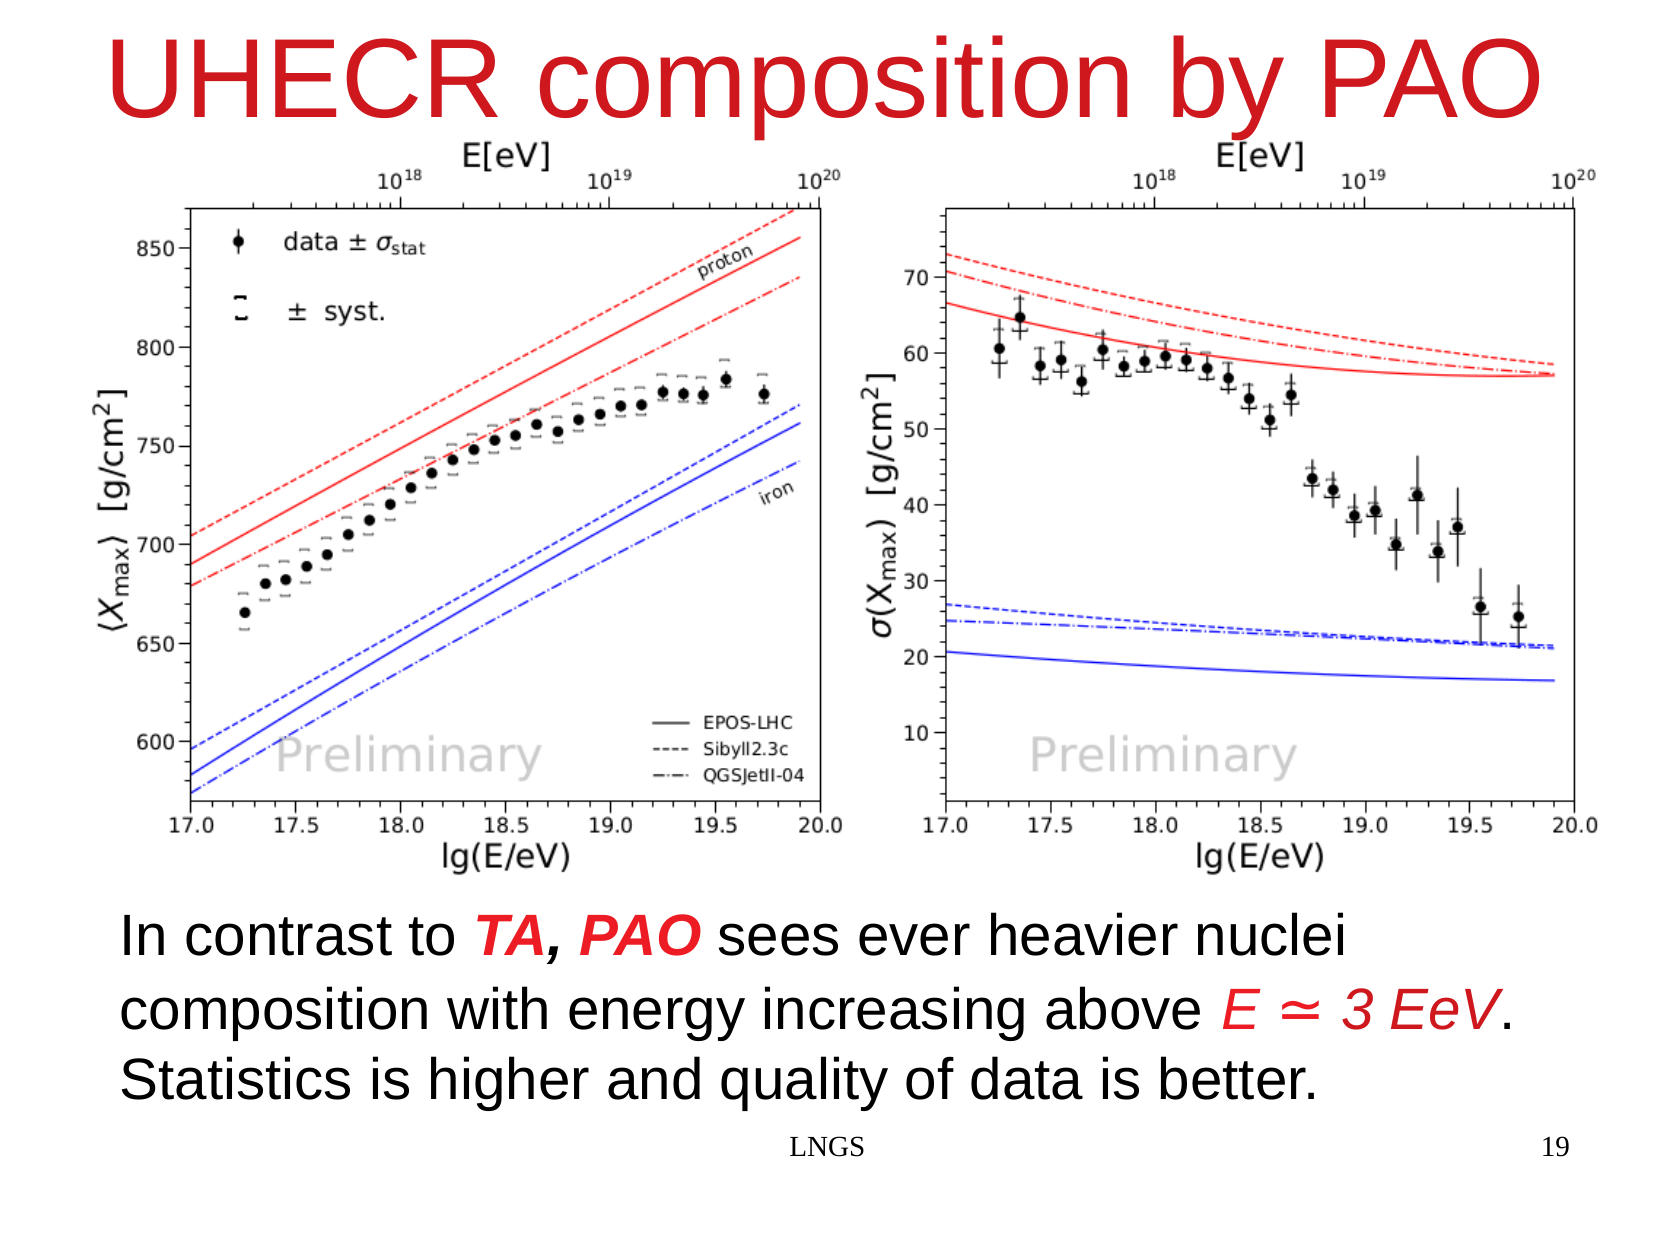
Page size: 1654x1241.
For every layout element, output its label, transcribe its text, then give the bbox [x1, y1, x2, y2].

picture [88, 119, 1606, 878]
title UHECR composition by PAO [60, 15, 1591, 143]
text_box In contrast to TA, PAO sees ever heavier nuclei composition with energy increasing above E ≃ 3 EeV. Statistics is higher and quality of data is better. [105, 895, 1606, 1114]
